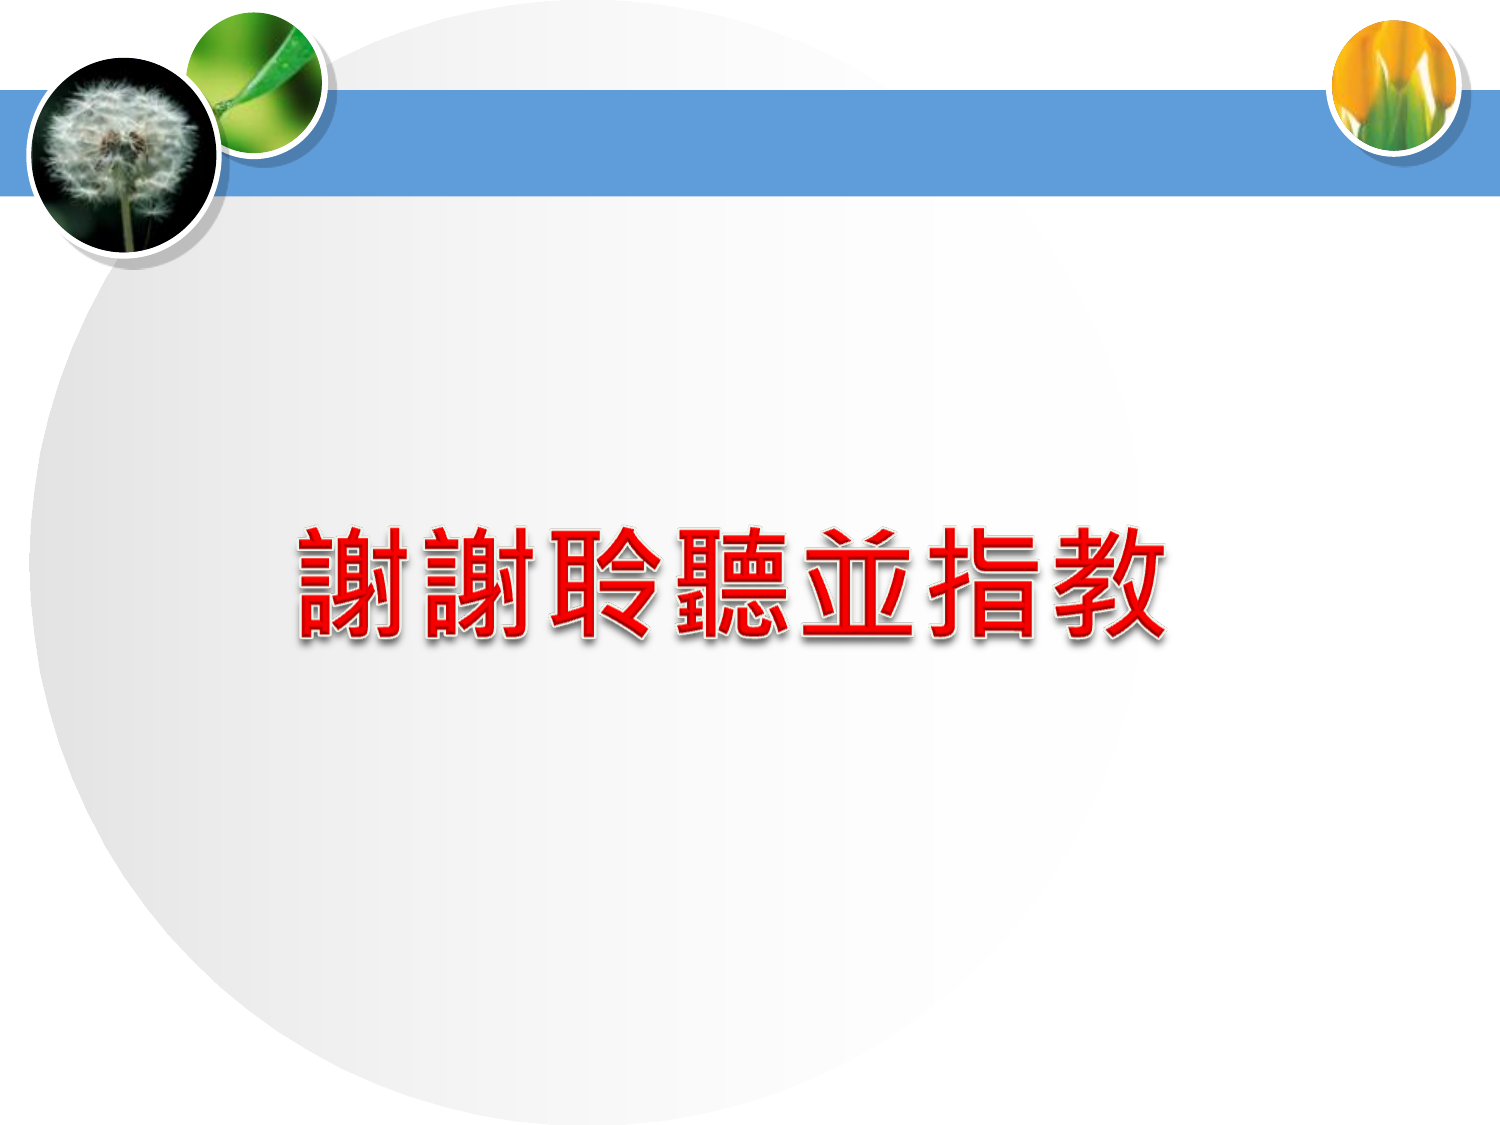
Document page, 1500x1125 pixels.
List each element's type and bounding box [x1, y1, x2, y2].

picture [186, 12, 322, 154]
picture [202, 466, 1261, 1125]
picture [1331, 20, 1457, 151]
picture [31, 57, 217, 253]
